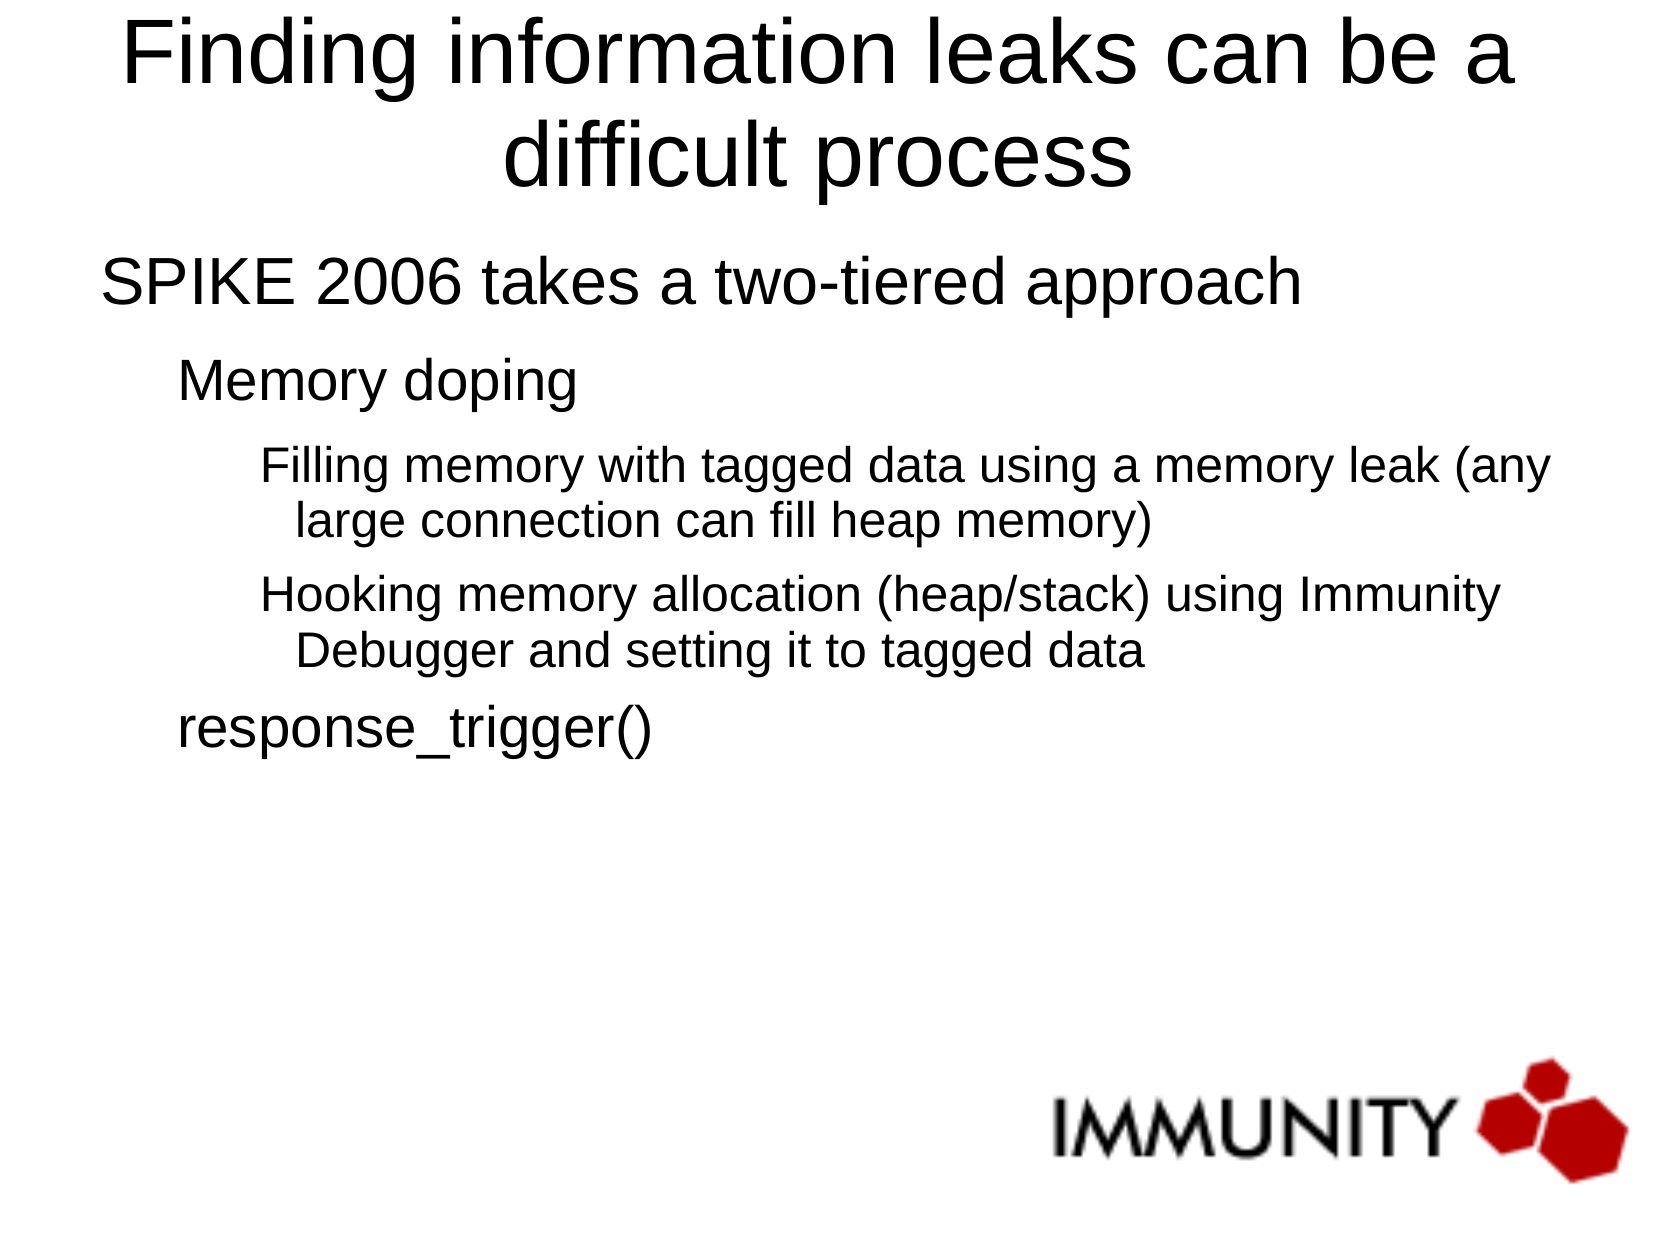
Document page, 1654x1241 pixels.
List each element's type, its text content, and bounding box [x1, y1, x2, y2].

list SPIKE 2006 takes a two-tiered approach Memory doping Filling memory with tagged data using a memory leak (any large connection can fill heap memory) Hooking memory allocation (heap/stack) using Immunity Debugger and setting it to tagged data response_trigger() [82, 243, 1571, 1109]
picture [1006, 1017, 1654, 1241]
title Finding information leaks can be a difficult process [75, 0, 1564, 240]
